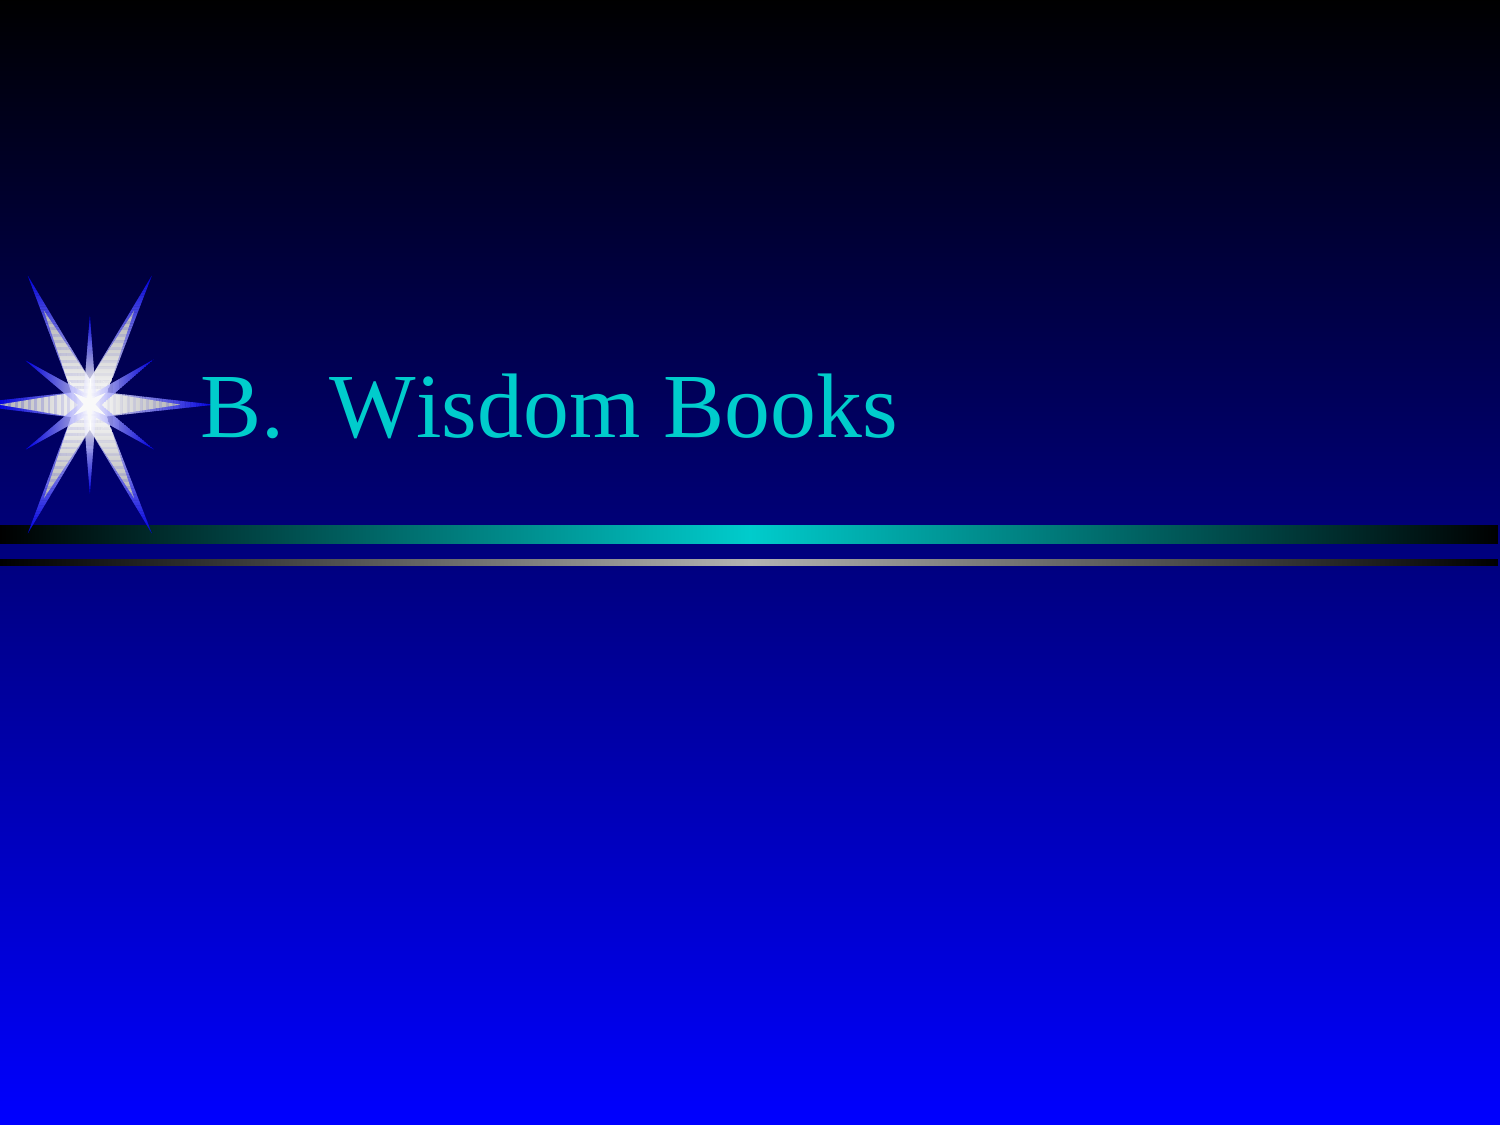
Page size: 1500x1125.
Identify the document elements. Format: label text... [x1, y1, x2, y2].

title B. Wisdom Books [200, 312, 1476, 501]
